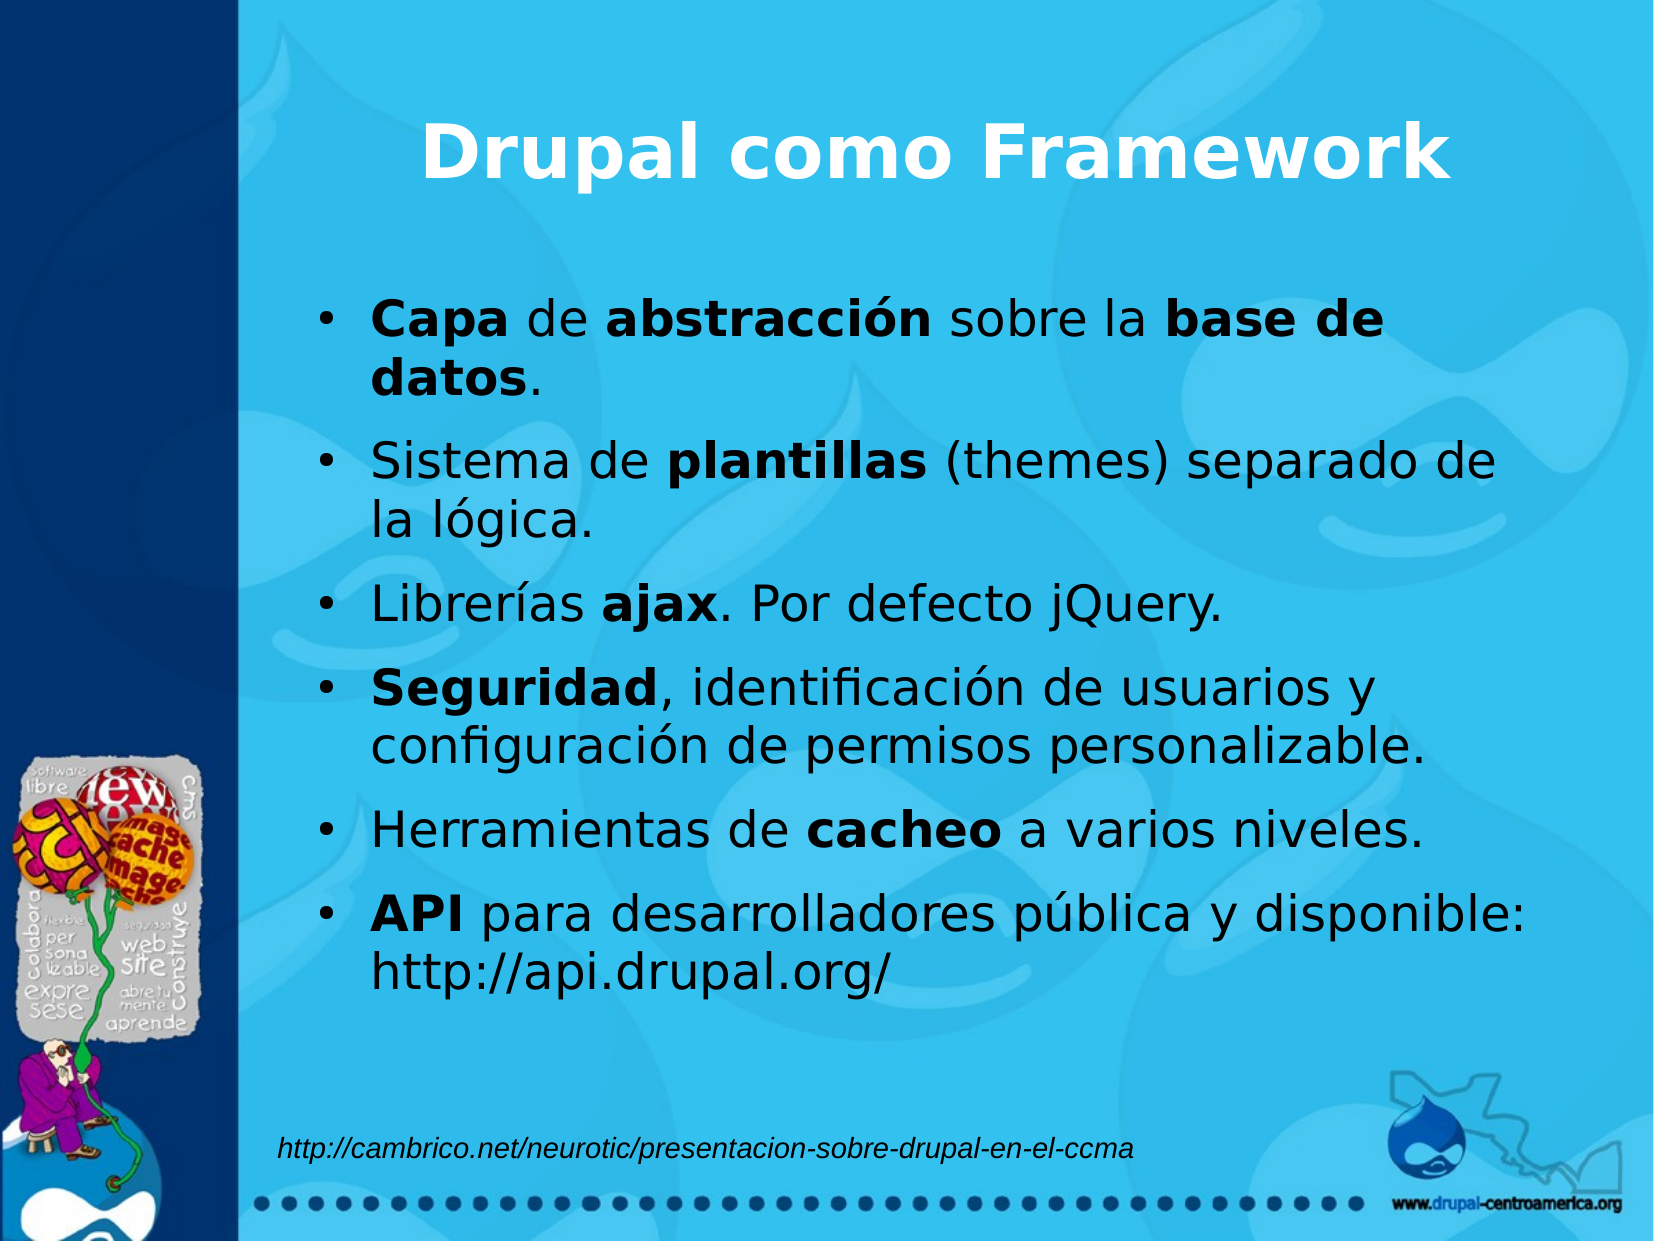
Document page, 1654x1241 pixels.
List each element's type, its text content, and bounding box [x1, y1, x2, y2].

title Drupal como Framework [300, 56, 1571, 250]
picture [0, 0, 1654, 1241]
list Capa de abstracción sobre la base de datos. Sistema de plantillas (themes) separado de la lógica. Librerías ajax. Por defecto jQuery. Seguridad, identificación de usuarios y configuración de permisos personalizable. Herramientas de cacheo a varios niveles. API para desarrolladores pública y disponible: http://api.drupal.org/ [300, 290, 1538, 1163]
text_box http://cambrico.net/neurotic/presentacion-sobre-drupal-en-el-ccma [262, 1125, 1351, 1173]
